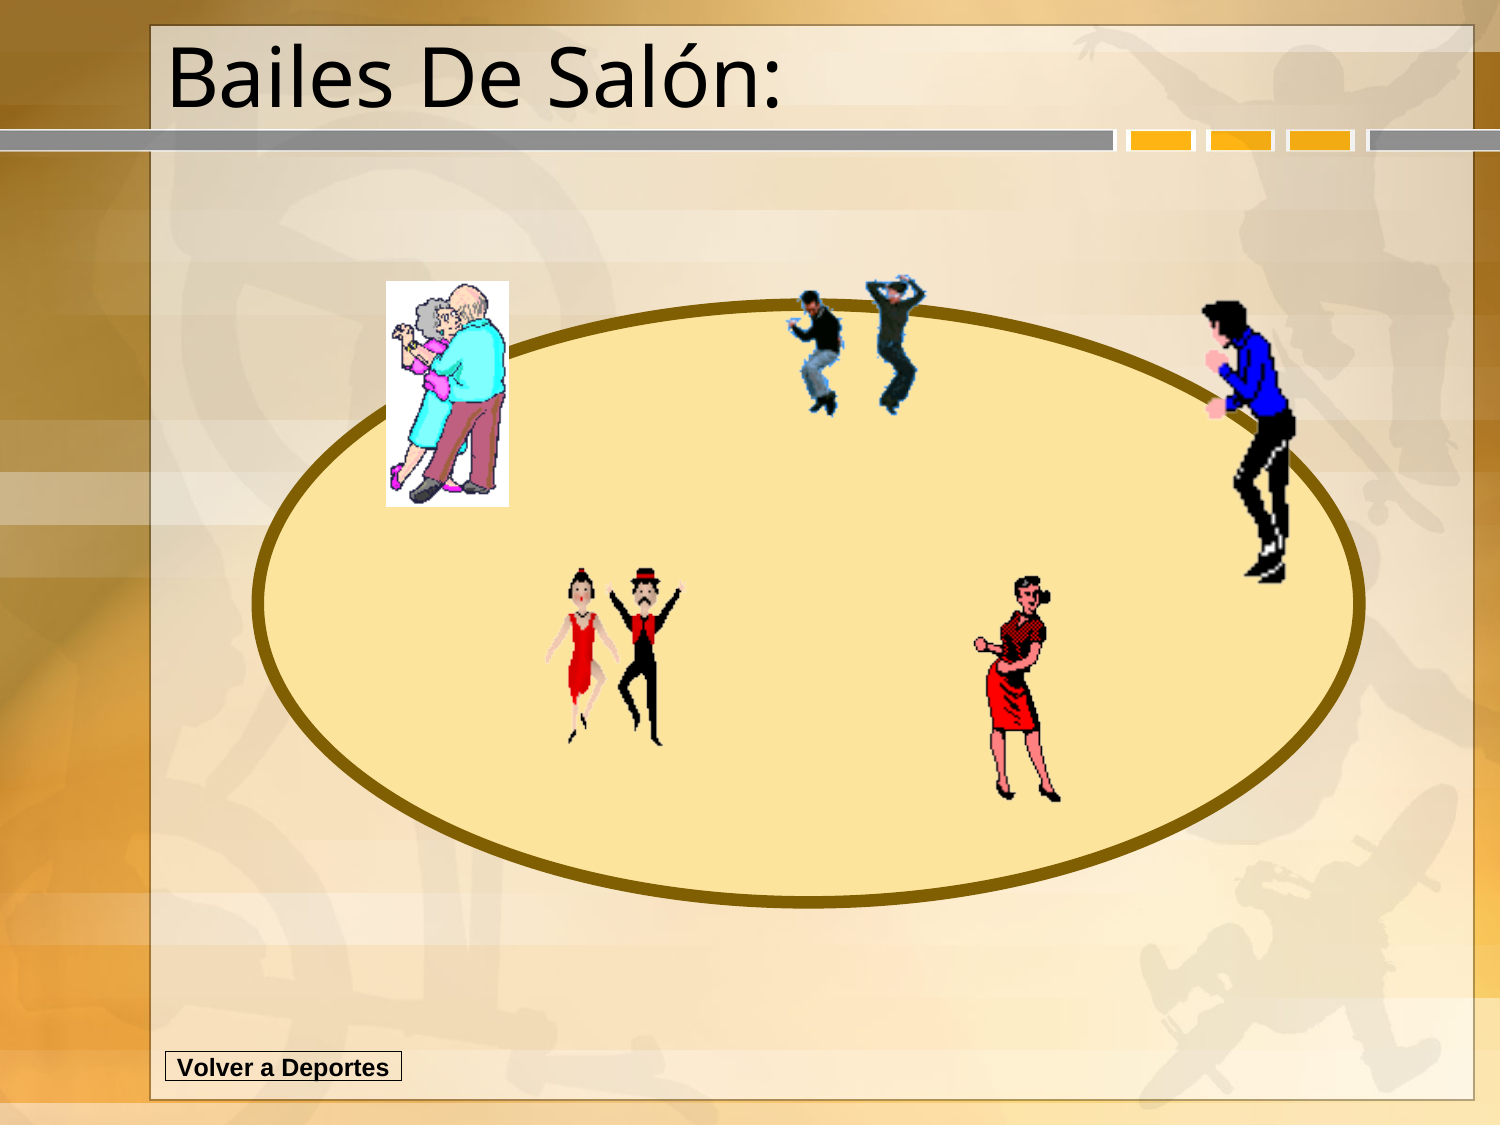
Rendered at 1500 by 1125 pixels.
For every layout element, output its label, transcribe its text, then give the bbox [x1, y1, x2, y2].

picture [0, 0, 1500, 1125]
text_box Volver a Deportes [165, 1051, 402, 1081]
title Bailes De Salón: [149, 0, 1463, 151]
text_box [257, 305, 1360, 903]
